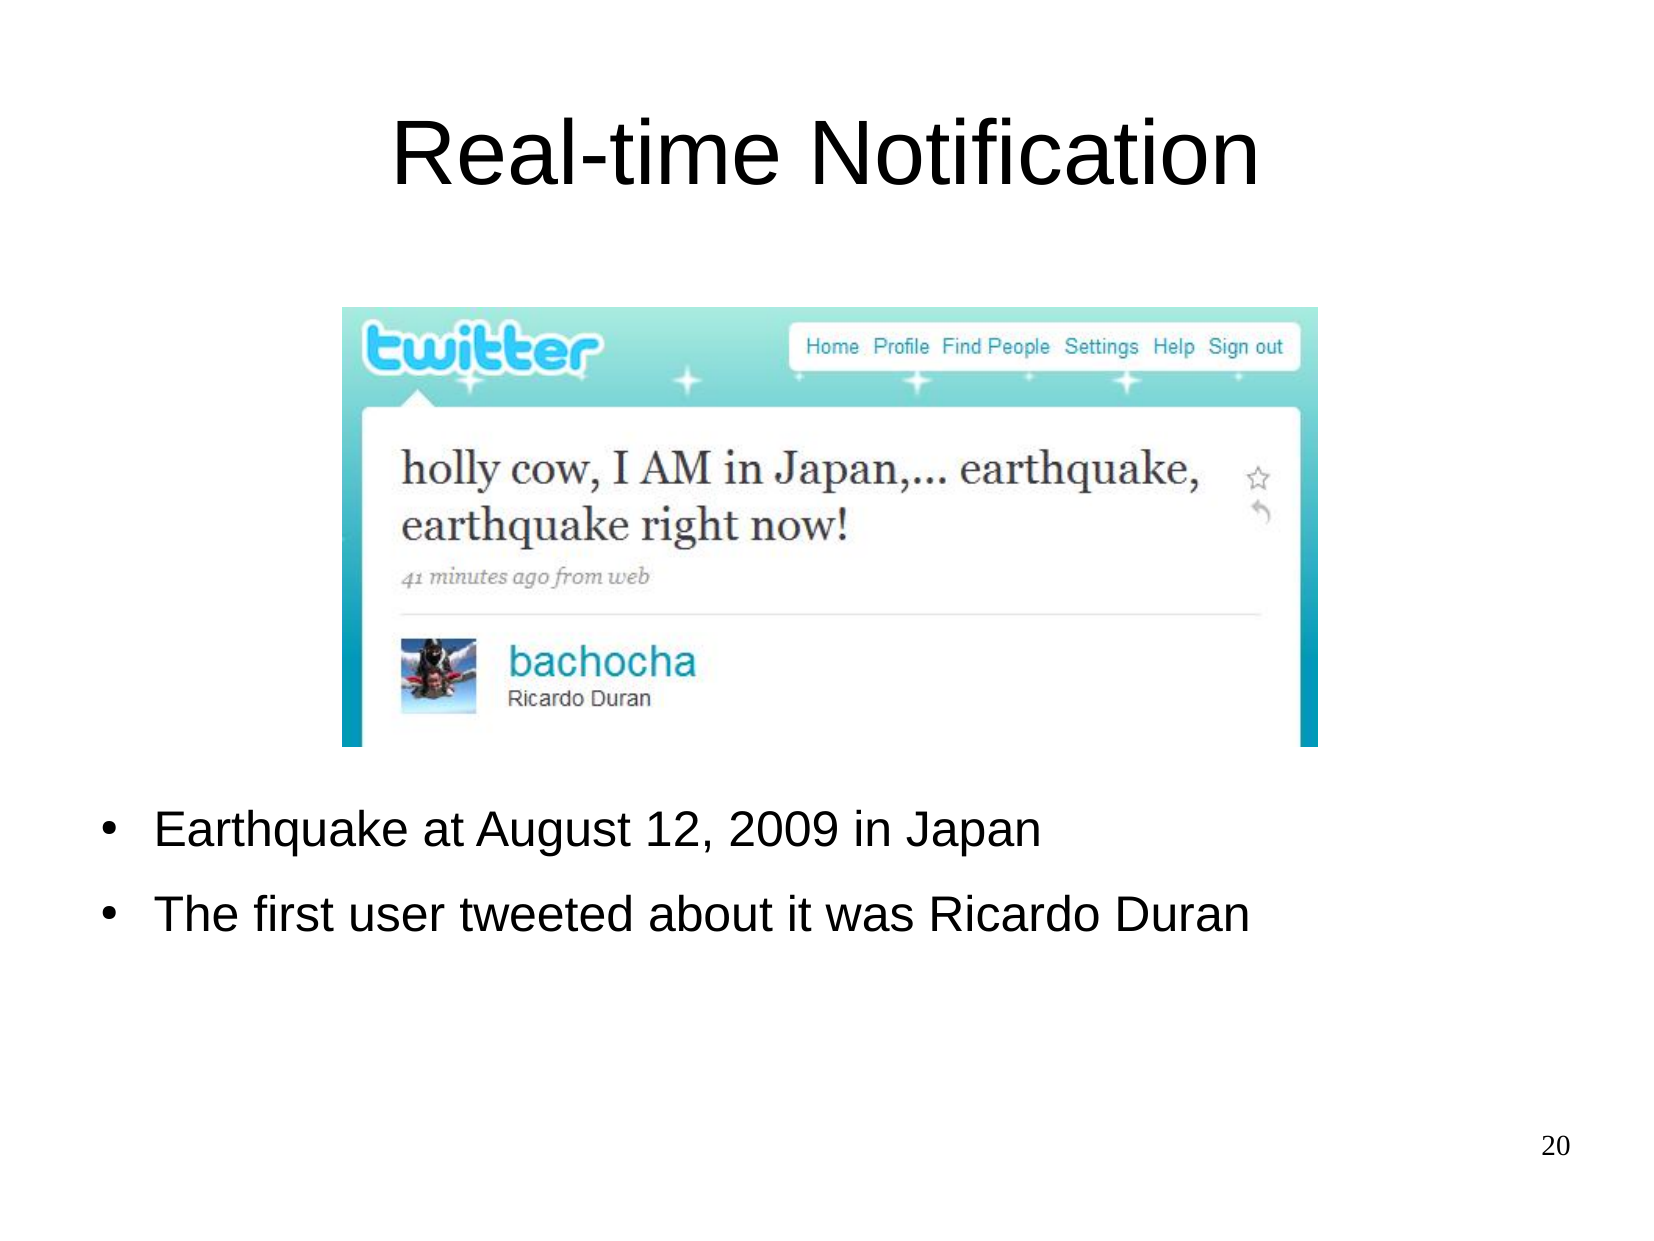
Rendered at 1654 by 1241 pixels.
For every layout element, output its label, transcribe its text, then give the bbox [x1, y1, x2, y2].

list Earthquake at August 12, 2009 in Japan The ﬁrst user tweeted about it was Ricardo Duran [82, 290, 1571, 1109]
title Real-time Notification [82, 49, 1571, 257]
